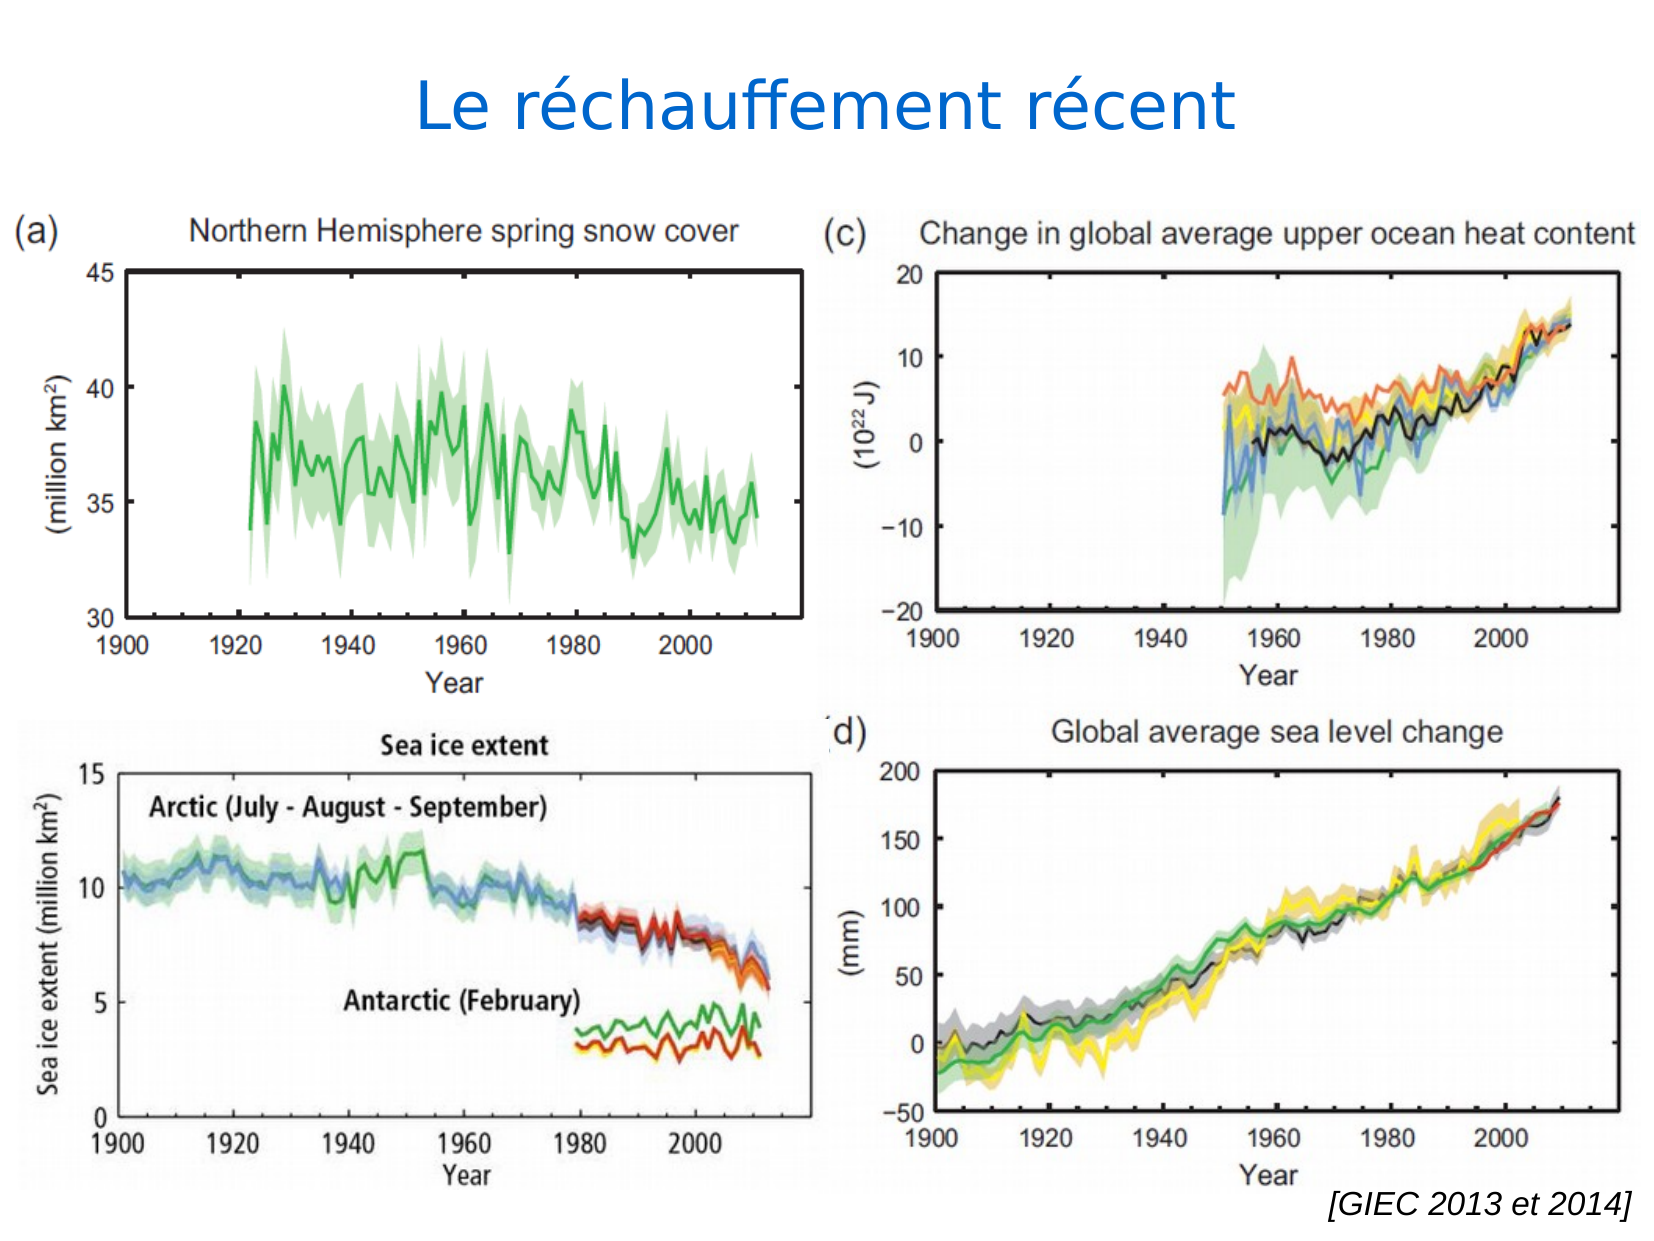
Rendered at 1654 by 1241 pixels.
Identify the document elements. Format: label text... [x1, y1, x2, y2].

title Le réchauffement récent [82, 14, 1571, 205]
text_box [GIEC 2013 et 2014] [1202, 1178, 1647, 1236]
picture [17, 209, 1641, 1194]
picture [0, 200, 814, 710]
